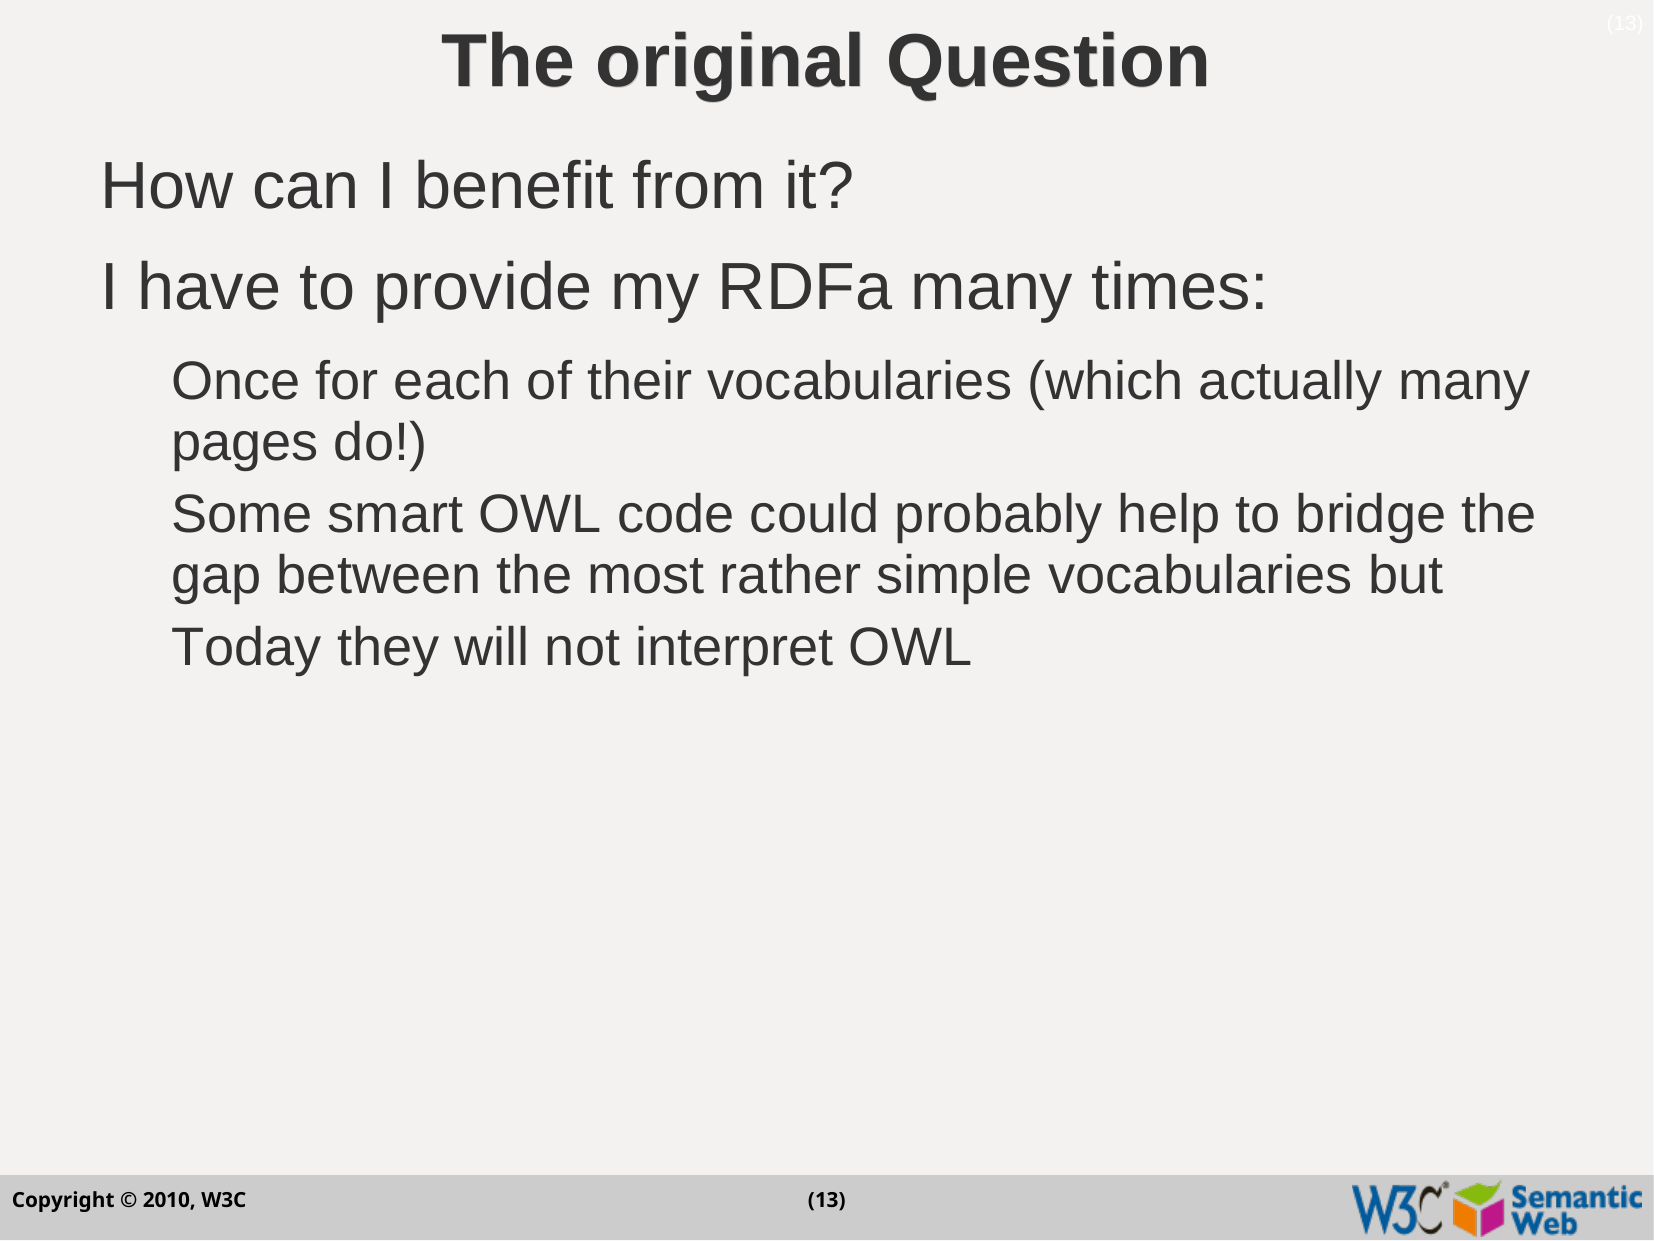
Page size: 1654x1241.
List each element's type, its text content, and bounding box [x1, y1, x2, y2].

list How can I benefit from it? I have to provide my RDFa many times: Once for each of their vocabularies (which actually many pages do!) Some smart OWL code could probably help to bridge the gap between the most rather simple vocabularies but Today they will not interpret OWL [29, 147, 1624, 1119]
title The original Question [0, 7, 1654, 111]
picture [1352, 1178, 1642, 1237]
